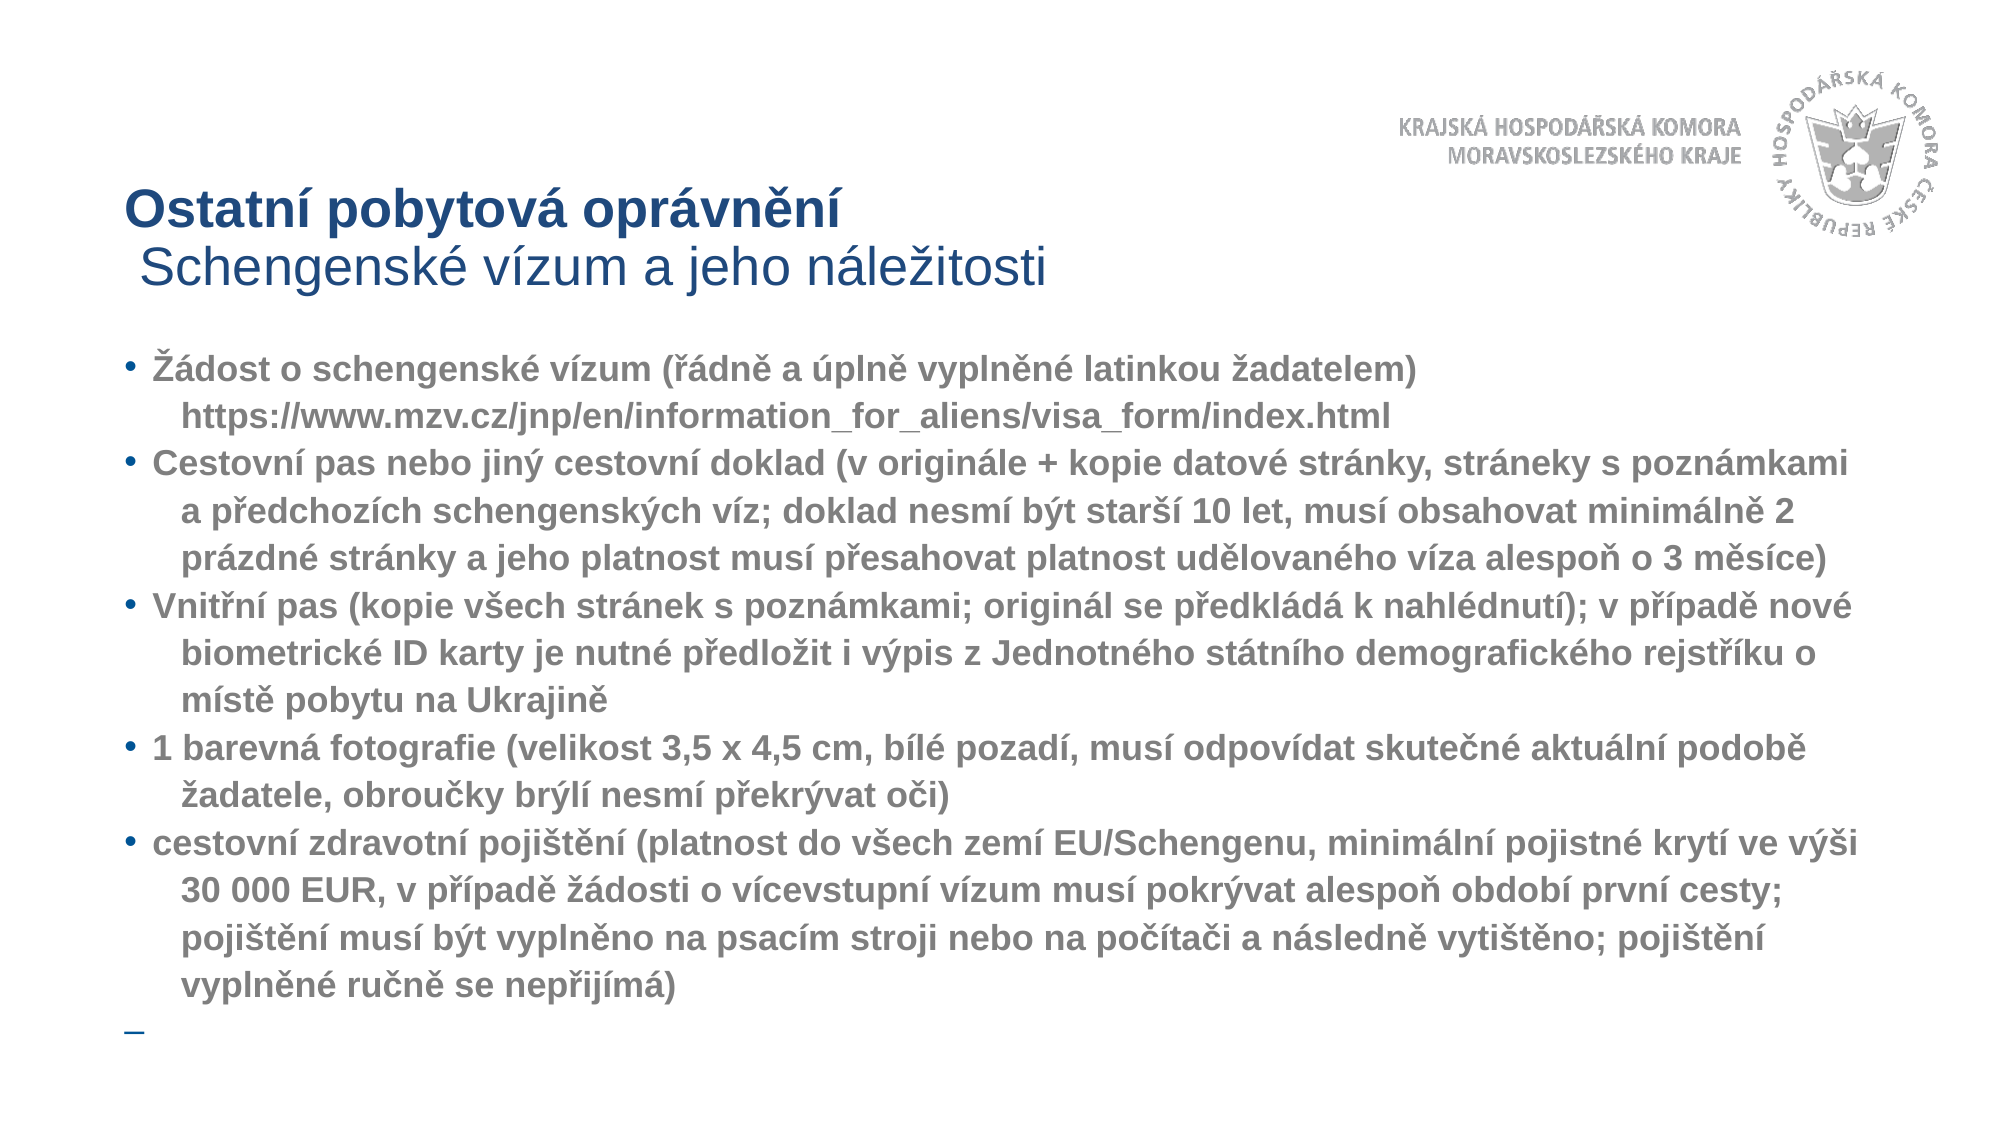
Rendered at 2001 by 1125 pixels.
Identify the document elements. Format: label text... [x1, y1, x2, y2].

title Ostatní pobytová oprávnění Schengenské vízum a jeho náležitosti [124, 117, 1401, 298]
list Žádost o schengenské vízum (řádně a úplně vyplněné latinkou žadatelem) https://www.mzv.cz/jnp/en/information_for_aliens/visa_form/index.html Cestovní pas nebo jiný cestovní doklad (v originále + kopie datové stránky, stráneky s poznámkami a předchozích schengenských víz; doklad nesmí být starší 10 let, musí obsahovat minimálně 2 prázdné stránky a jeho platnost musí přesahovat platnost udělovaného víza alespoň o 3 měsíce) Vnitřní pas (kopie všech stránek s poznámkami; originál se předkládá k nahlédnutí); v případě nové biometrické ID karty je nutné předložit i výpis z Jednotného státního demografického rejstříku o místě pobytu na Ukrajině 1 barevná fotografie (velikost 3,5 x 4,5 cm, bílé pozadí, musí odpovídat skutečné aktuální podobě žadatele, obroučky brýlí nesmí překrývat oči) cestovní zdravotní pojištění (platnost do všech zemí EU/Schengenu, minimální pojistné krytí ve výši 30 000 EUR, v případě žádosti o vícevstupní vízum musí pokrývat alespoň období první cesty; pojištění musí být vyplněno na psacím stroji nebo na počítači a následně vytištěno; pojištění vyplněné ručně se nepřijímá) [124, 340, 1863, 1017]
